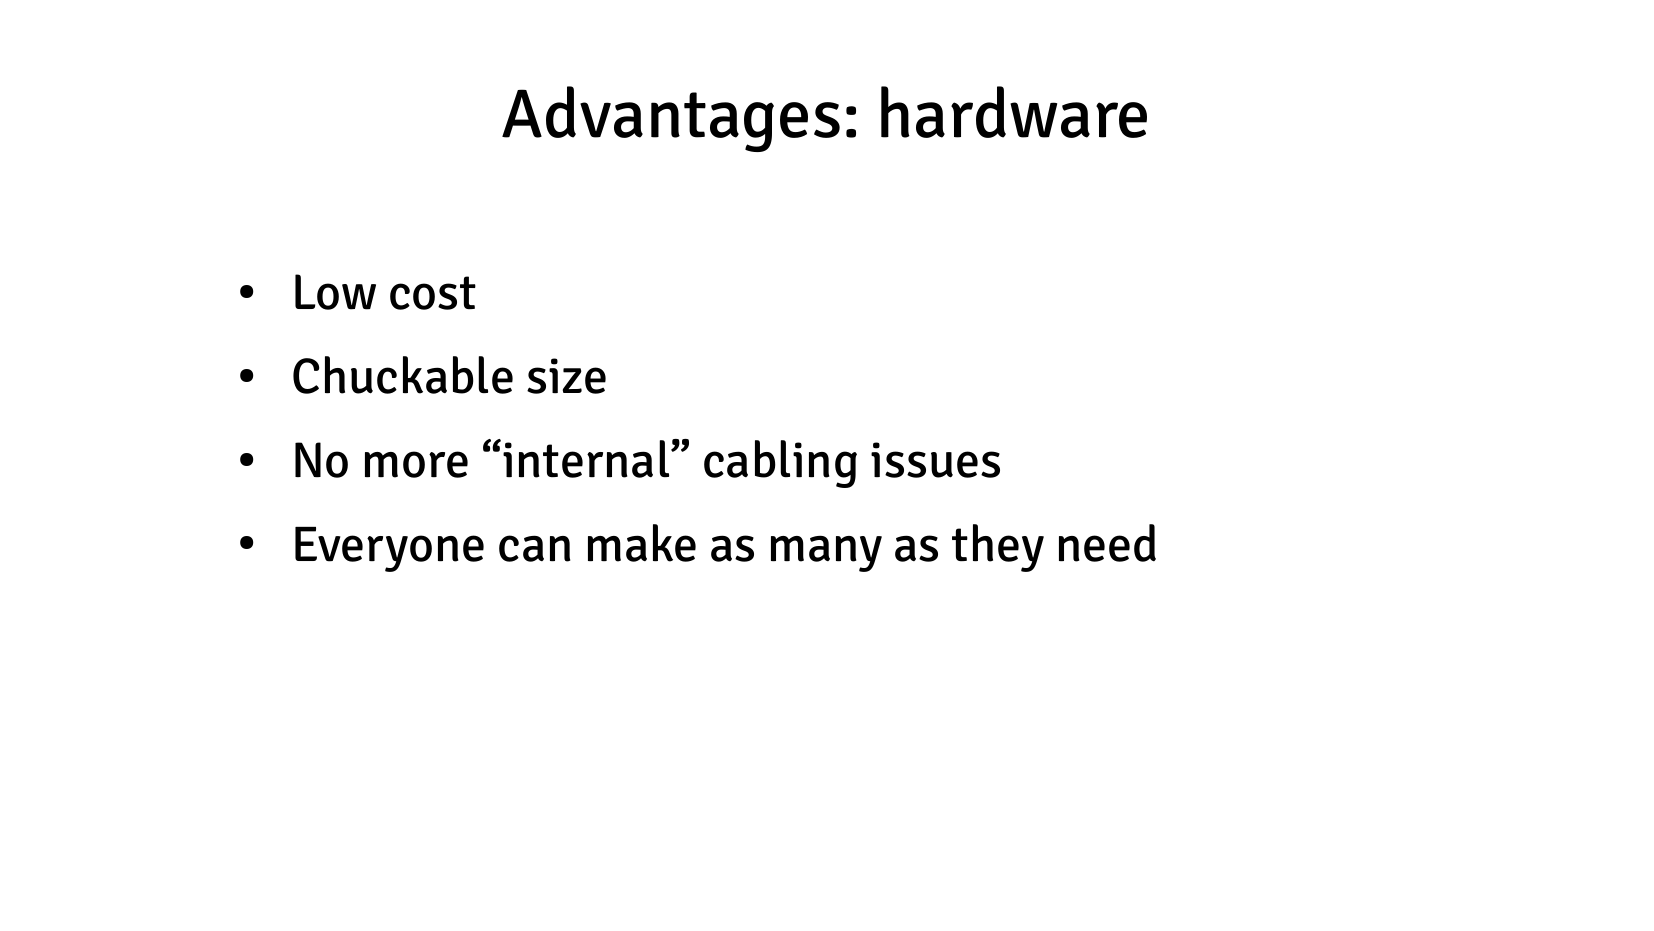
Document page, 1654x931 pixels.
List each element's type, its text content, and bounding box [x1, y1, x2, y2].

title Advantages: hardware [82, 37, 1571, 193]
list Low cost Chuckable size No more “internal” cabling issues Everyone can make as many as they need [220, 262, 1654, 803]
